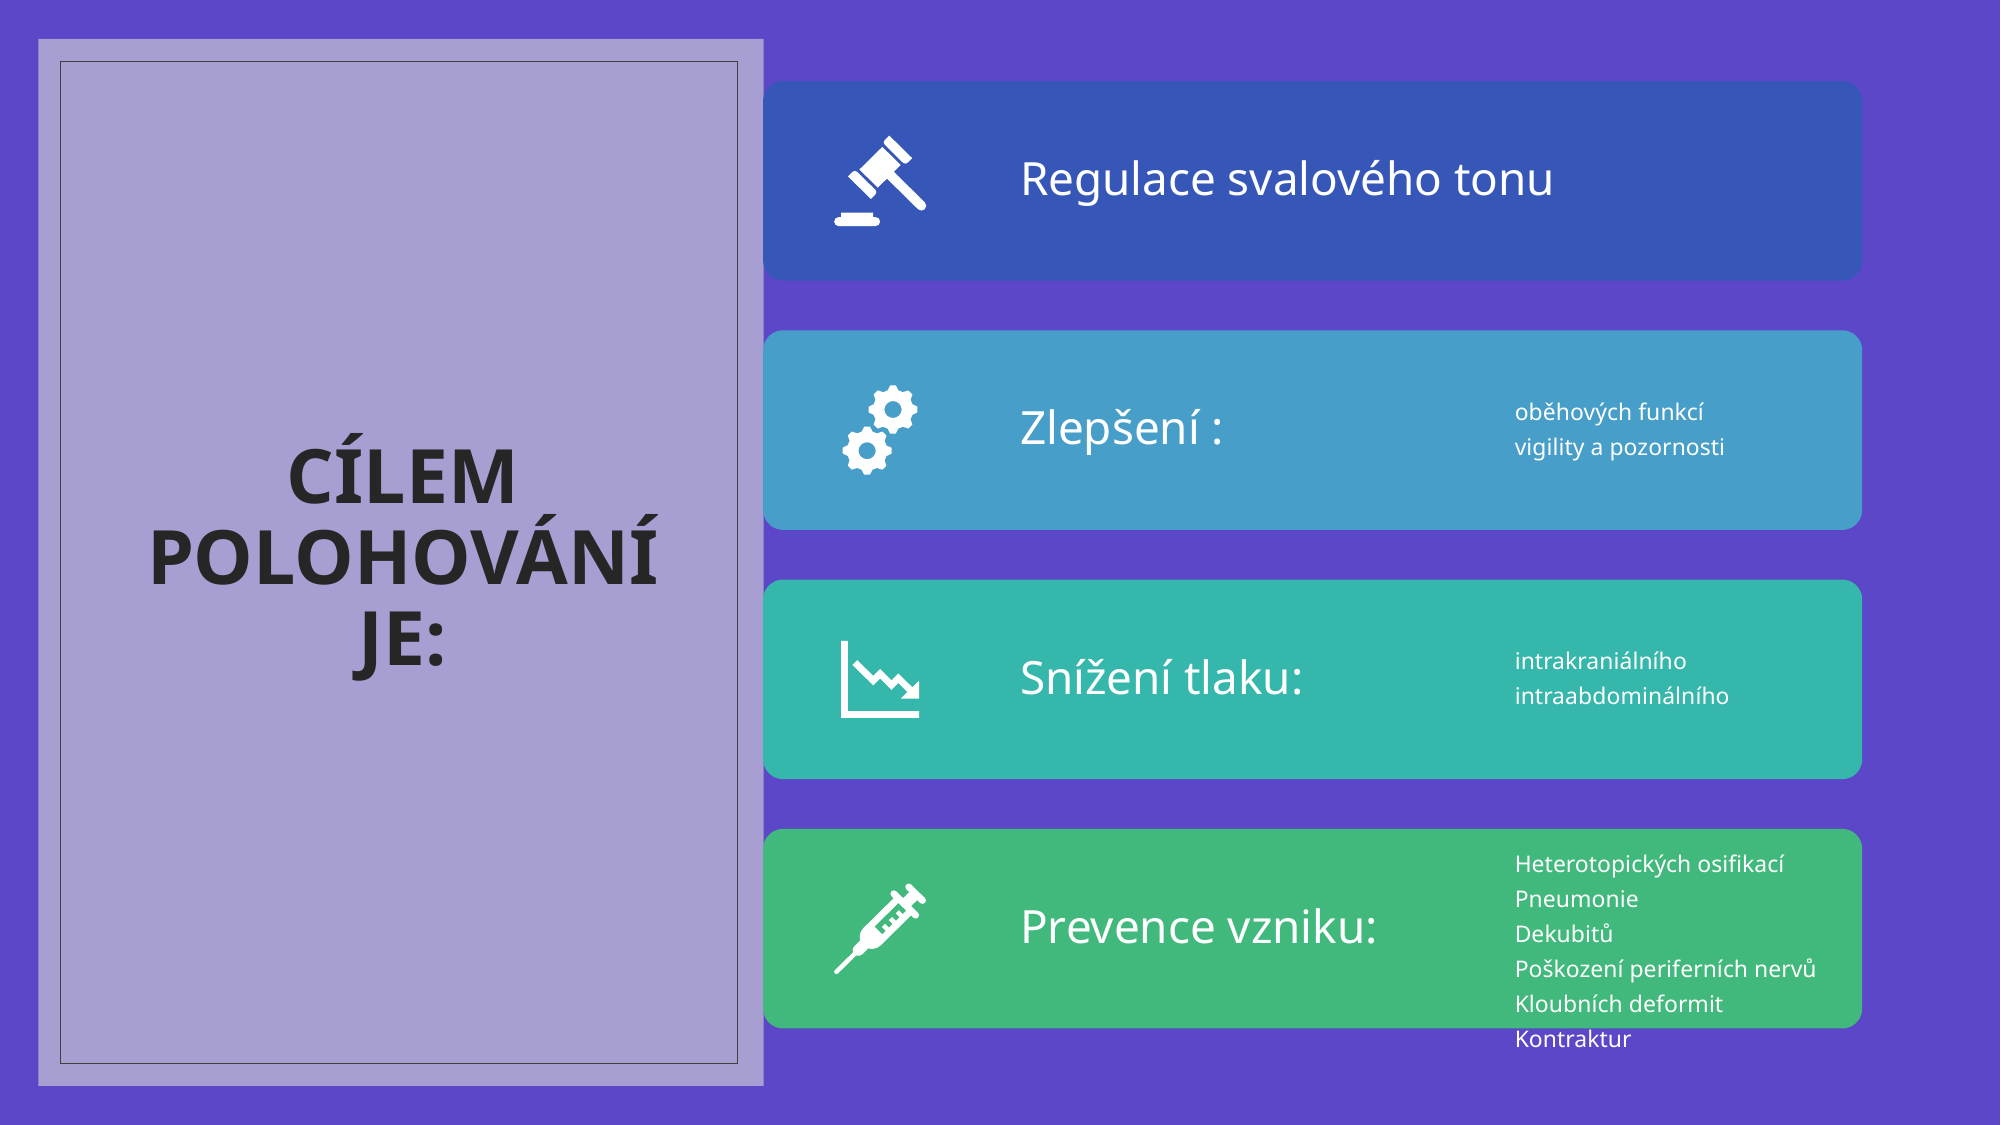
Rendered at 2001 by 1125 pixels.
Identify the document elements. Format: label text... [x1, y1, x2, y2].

text_box Snížení tlaku: [996, 579, 1491, 780]
text_box Prevence vzniku: [996, 828, 1491, 1029]
text_box Heterotopických osifikací Pneumonie Dekubitů Poškození periferních nervů Kloubních deformit Kontraktur [1491, 828, 1862, 1029]
text_box Zlepšení : [996, 330, 1491, 530]
text_box Regulace svalového tonu [996, 81, 1862, 281]
text_box [0, 0, 2000, 1125]
title CÍLEM POLOHOVÁNÍ JE: [94, 91, 712, 1029]
text_box intrakraniálního intraabdominálního [1491, 579, 1862, 780]
text_box oběhových funkcí vigility a pozornosti [1491, 330, 1862, 530]
